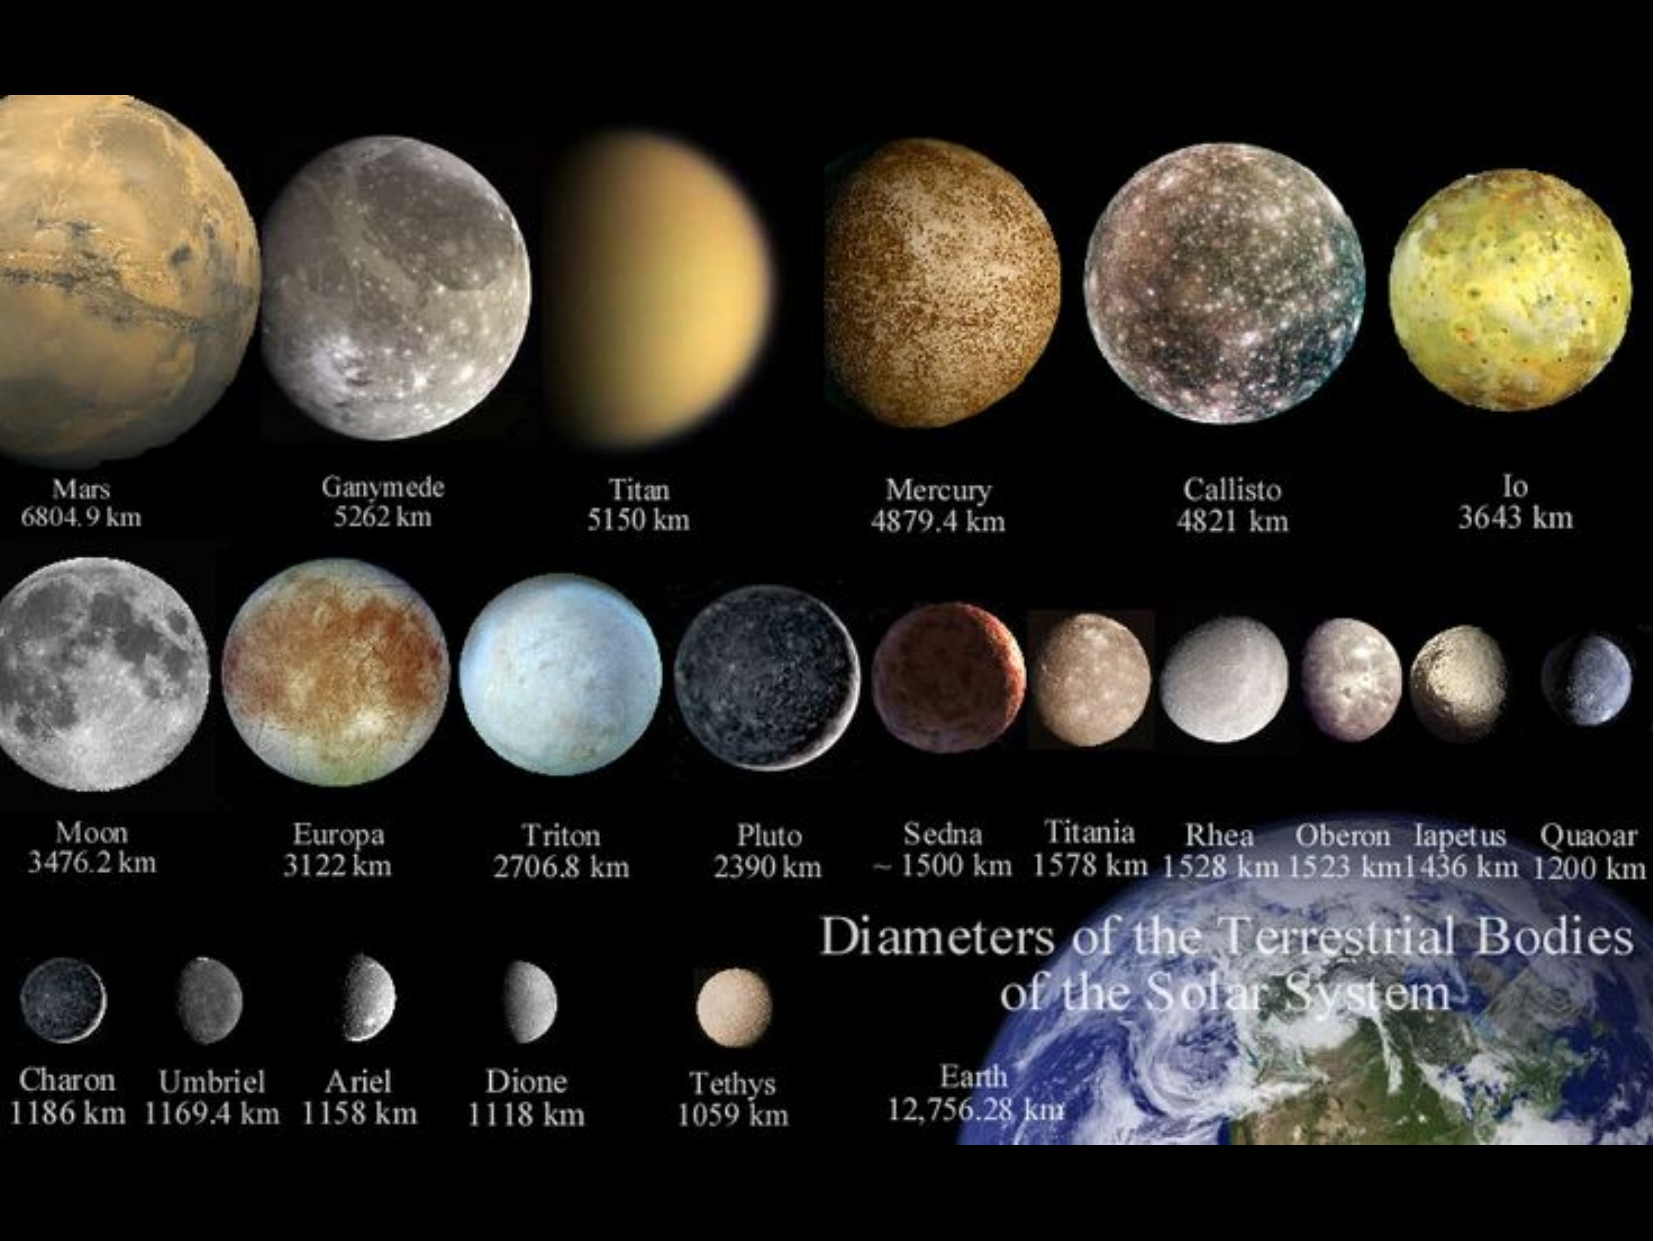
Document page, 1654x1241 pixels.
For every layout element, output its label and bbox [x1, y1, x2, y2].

picture [0, 95, 1653, 1145]
